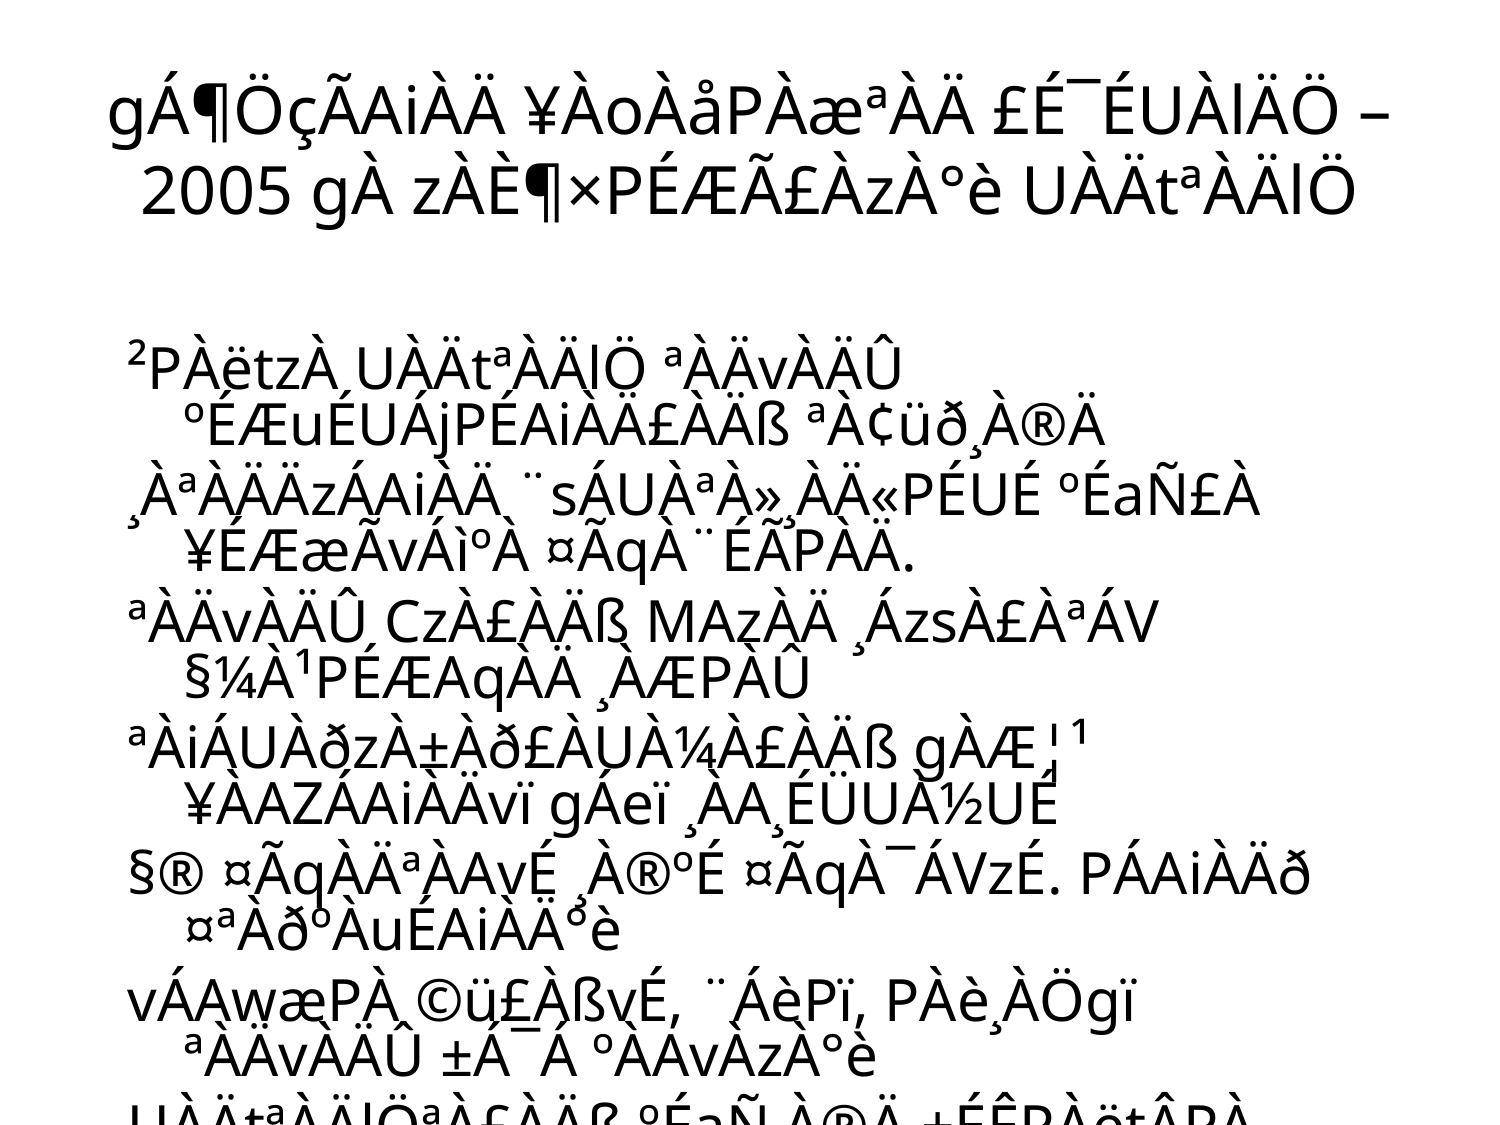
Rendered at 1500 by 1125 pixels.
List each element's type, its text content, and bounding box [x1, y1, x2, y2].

list ²PÀëtzÀ UÀÄtªÀÄlÖ ªÀÄvÀÄÛ ºÉÆuÉUÁjPÉAiÀÄ£ÀÄß ªÀ¢üð¸À®Ä ¸ÀªÀÄÄzÁAiÀÄ ¨sÁUÀªÀ»¸ÀÄ«PÉUÉ ºÉaÑ£À ¥ÉÆæÃvÁìºÀ ¤ÃqÀ¨ÉÃPÀÄ. ªÀÄvÀÄÛ CzÀ£ÀÄß MAzÀÄ ¸ÁzsÀ£ÀªÁV §¼À¹PÉÆAqÀÄ ¸ÀÆPÀÛ ªÀiÁUÀðzÀ±Àð£ÀUÀ¼À£ÀÄß gÀÆ¦¹ ¥ÀAZÁAiÀÄvï gÁeï ¸ÀA¸ÉÜUÀ½UÉ §® ¤ÃqÀÄªÀAvÉ ¸À®ºÉ ¤ÃqÀ¯ÁVzÉ. PÁAiÀÄð ¤ªÀðºÀuÉAiÀÄ°è vÁAwæPÀ ©ü£ÀßvÉ, ¨ÁèPï, PÀè¸ÀÖgï ªÀÄvÀÄÛ ±Á¯Á ºÀAvÀzÀ°è UÀÄtªÀÄlÖªÀ£ÀÄß ºÉaÑ¸À®Ä ±ÉÊPÀëtÂPÀ AiÉÆÃd£É ªÀÄvÀÄÛ ªÀÄÄAzÁ¼ÀvÀé EªÀÅUÀ¼À£ÀÄß §¼À¹PÉÆ¼Àî¨ÉÃPÀÄ. [112, 337, 1363, 1001]
title gÁ¶ÖçÃAiÀÄ ¥ÀoÀåPÀæªÀÄ £É¯ÉUÀlÄÖ – 2005 gÀ zÀÈ¶×PÉÆÃ£ÀzÀ°è UÀÄtªÀÄlÖ [75, 57, 1426, 238]
